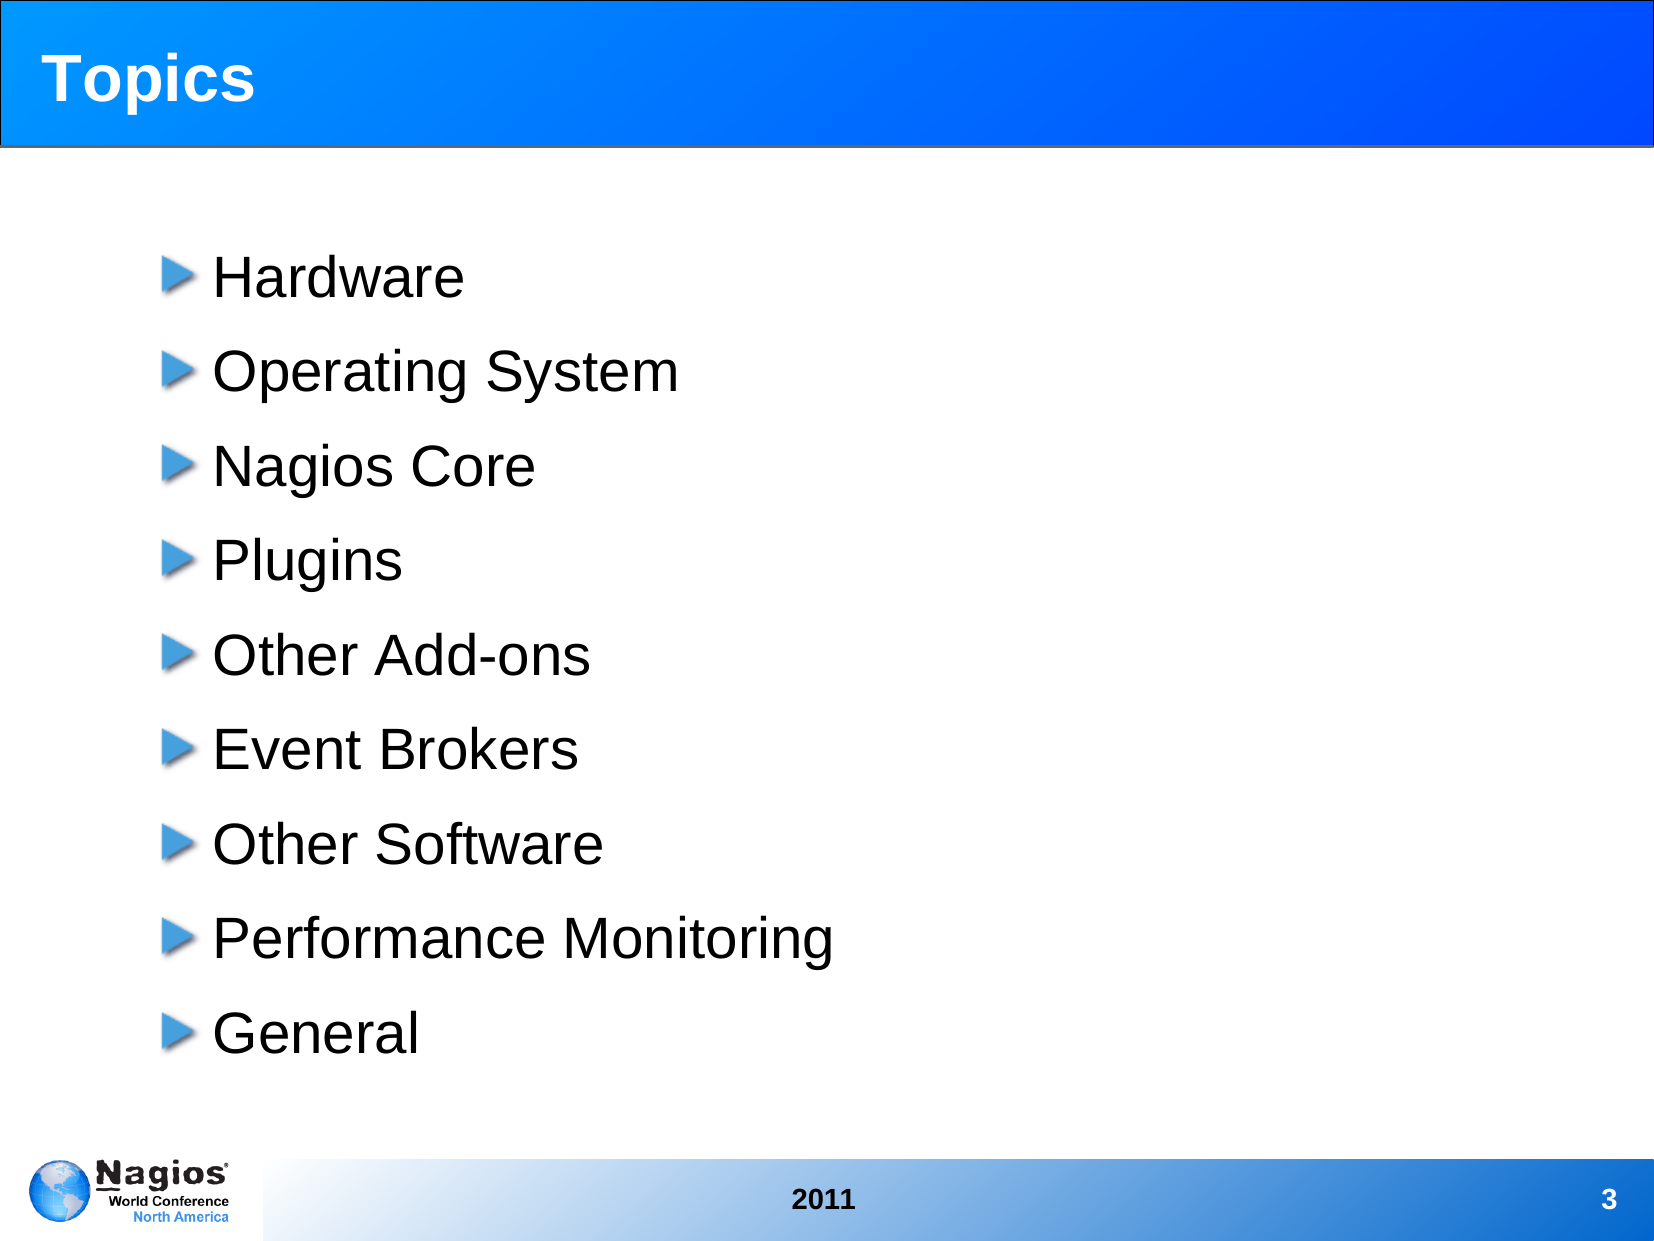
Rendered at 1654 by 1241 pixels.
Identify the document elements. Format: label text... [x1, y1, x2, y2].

list Hardware Operating System Nagios Core Plugins Other Add-ons Event Brokers Other Software Performance Monitoring General [141, 244, 1143, 1161]
picture [29, 1159, 229, 1235]
title Topics [41, 29, 1248, 127]
